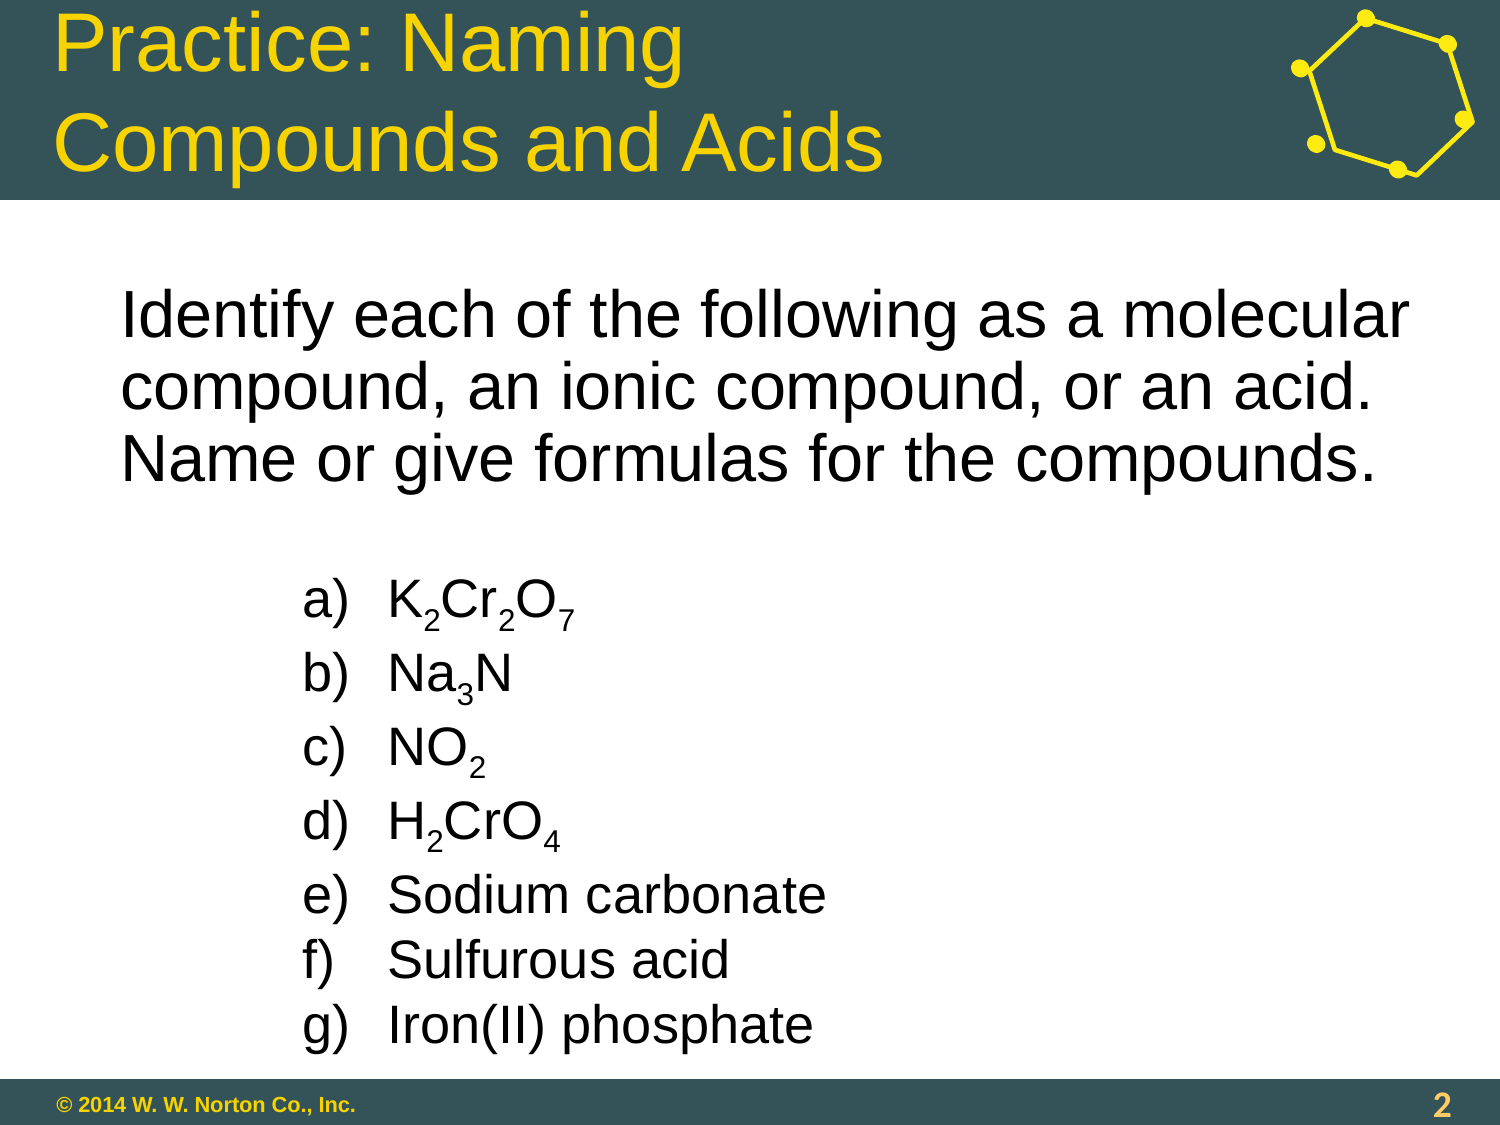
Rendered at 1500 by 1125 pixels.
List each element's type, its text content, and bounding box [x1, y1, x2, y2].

slide_number <number> [1417, 1076, 1468, 1125]
list Identify each of the following as a molecular compound, an ionic compound, or an acid. Name or give formulas for the compounds. [75, 272, 1450, 498]
text_box K2Cr2O7 Na3N NO2 H2CrO4 Sodium carbonate Sulfurous acid Iron(II) phosphate [288, 555, 844, 1062]
title Practice: Naming Compounds and Acids [37, 0, 1118, 176]
